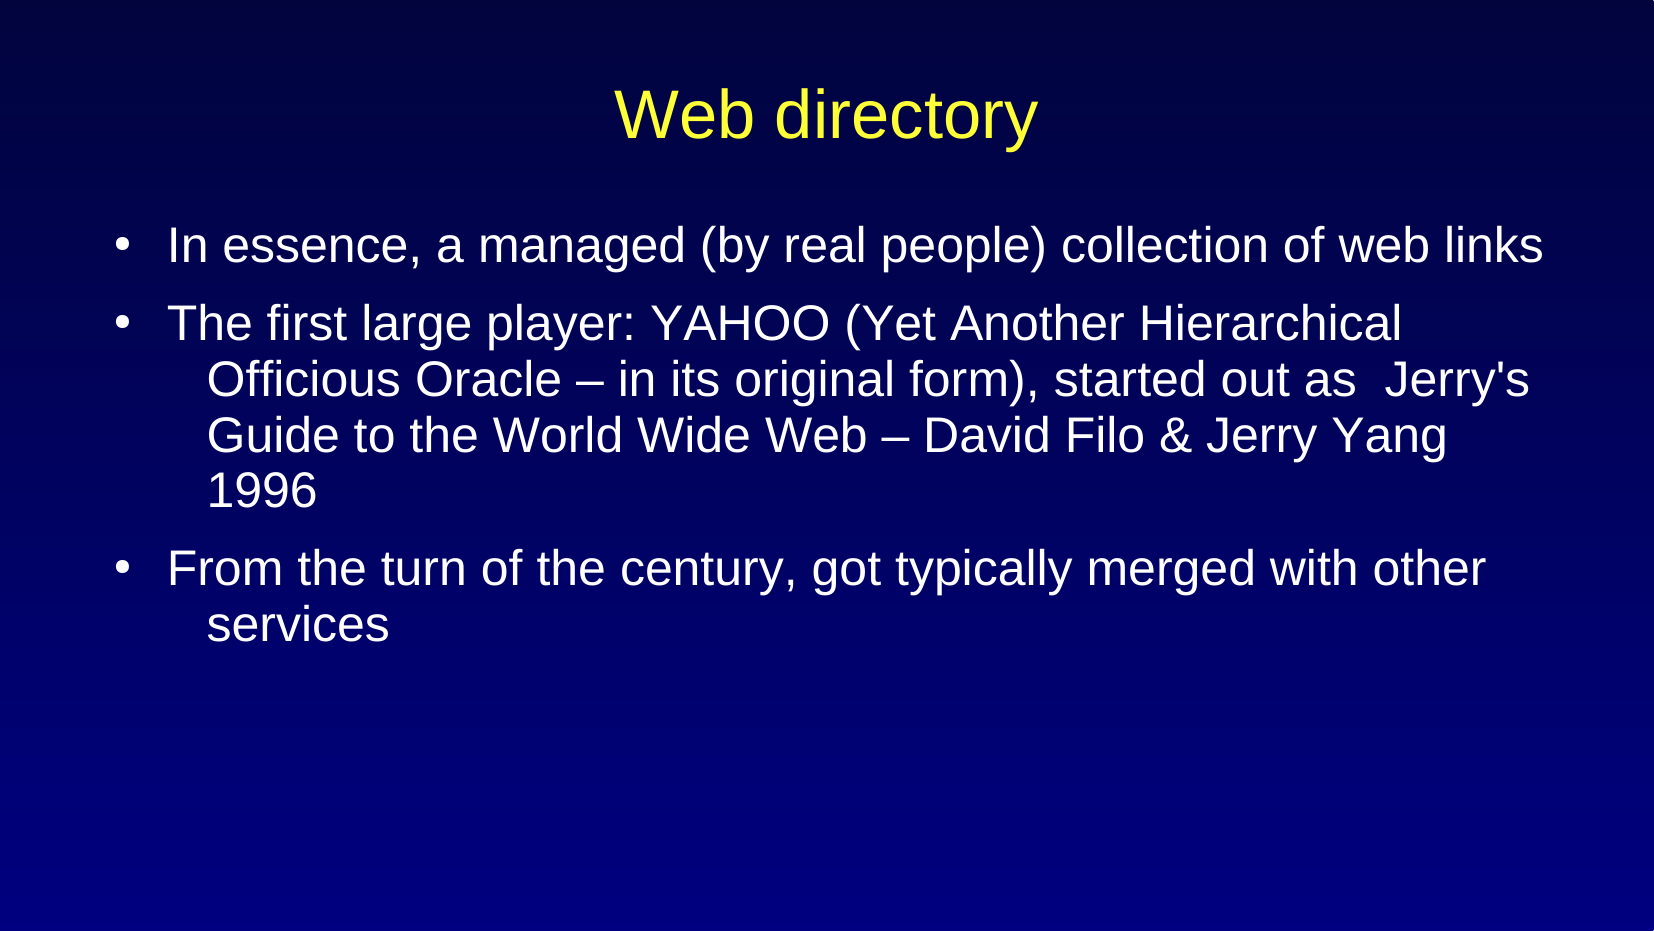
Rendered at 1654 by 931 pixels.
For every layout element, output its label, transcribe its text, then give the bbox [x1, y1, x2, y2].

title Web directory [82, 37, 1571, 193]
list In essence, a managed (by real people) collection of web links The first large player: YAHOO (Yet Another Hierarchical Officious Oracle – in its original form), started out as Jerry's Guide to the World Wide Web – David Filo & Jerry Yang 1996 From the turn of the century, got typically merged with other services [82, 217, 1571, 758]
